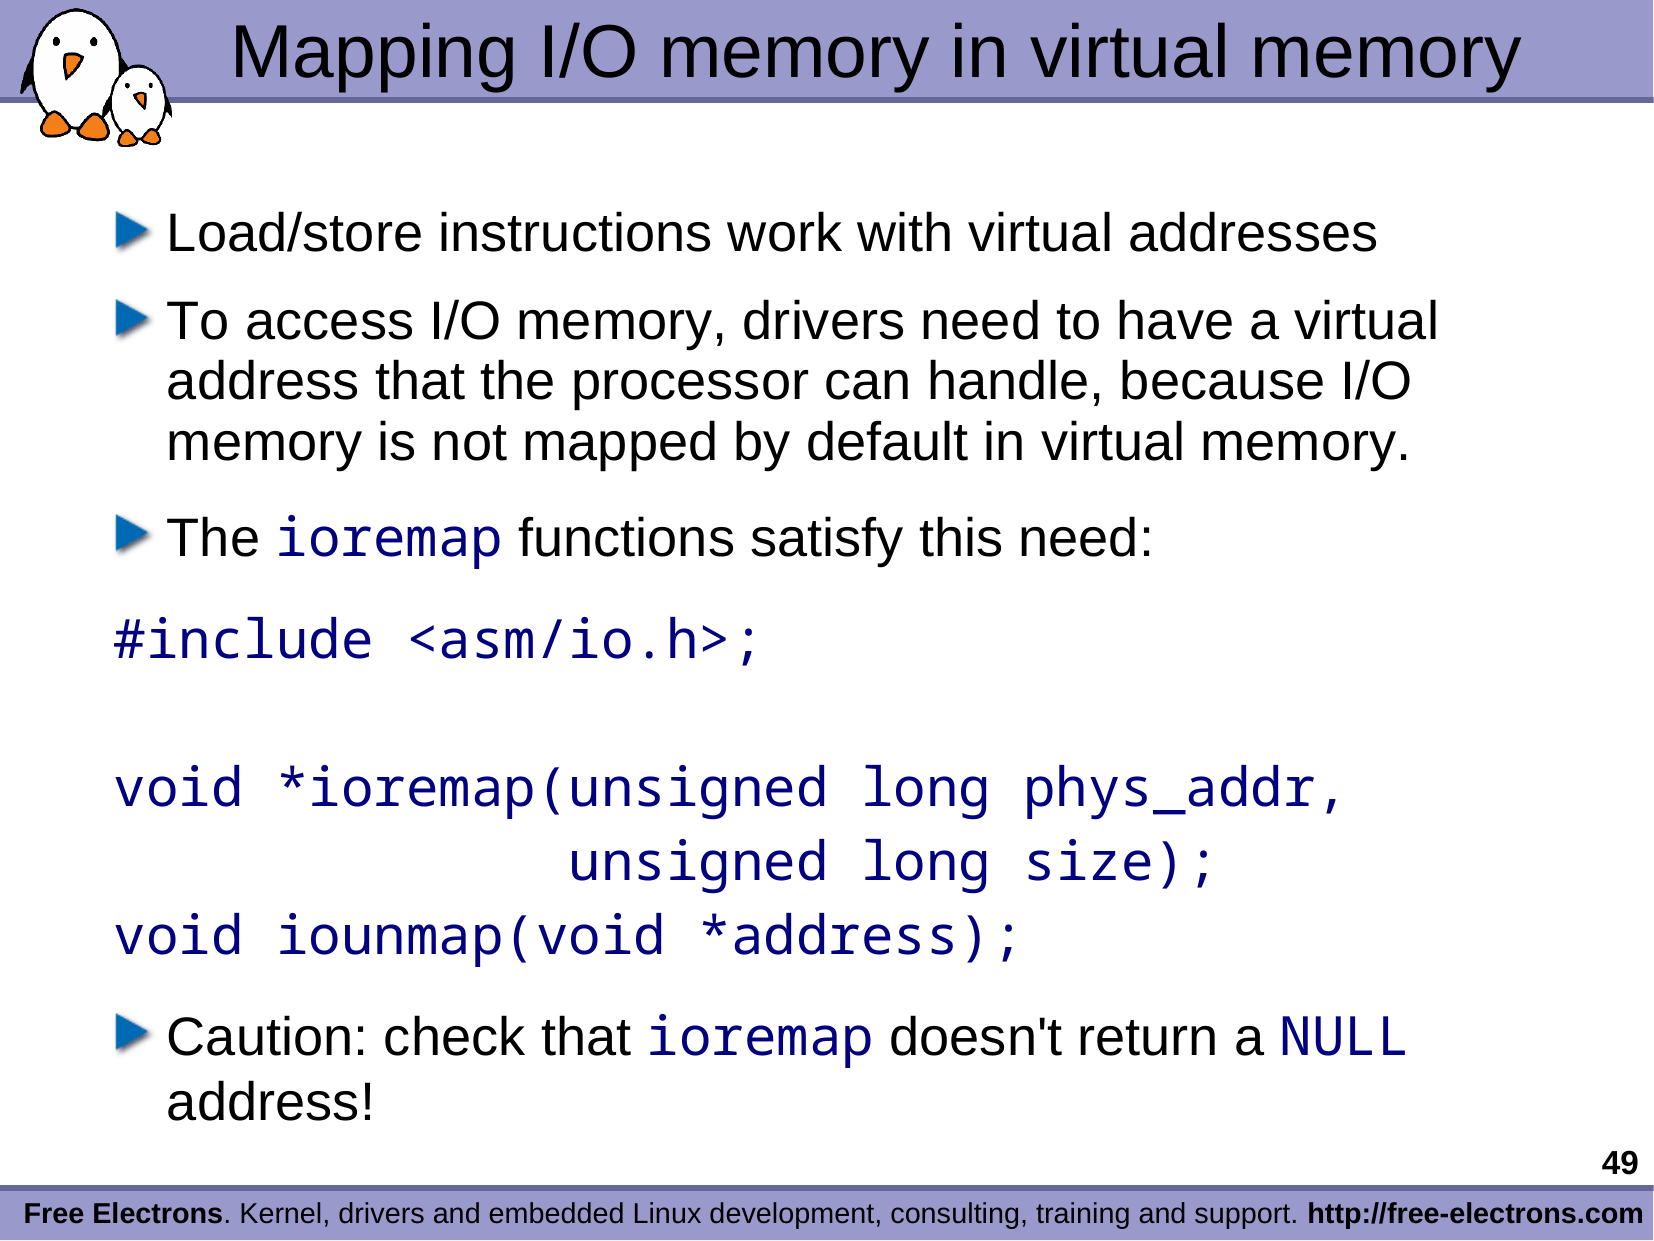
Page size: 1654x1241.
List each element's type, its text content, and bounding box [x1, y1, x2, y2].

picture [20, 8, 172, 147]
title Mapping I/O memory in virtual memory [131, 0, 1622, 104]
list Load/store instructions work with virtual addresses To access I/O memory, drivers need to have a virtual address that the processor can handle, because I/O memory is not mapped by default in virtual memory. The ioremap functions satisfy this need: #include <asm/io.h>; void *ioremap(unsigned long phys_addr, unsigned long size); void iounmap(void *address); Caution: check that ioremap doesn't return a NULL address! [96, 202, 1586, 1099]
